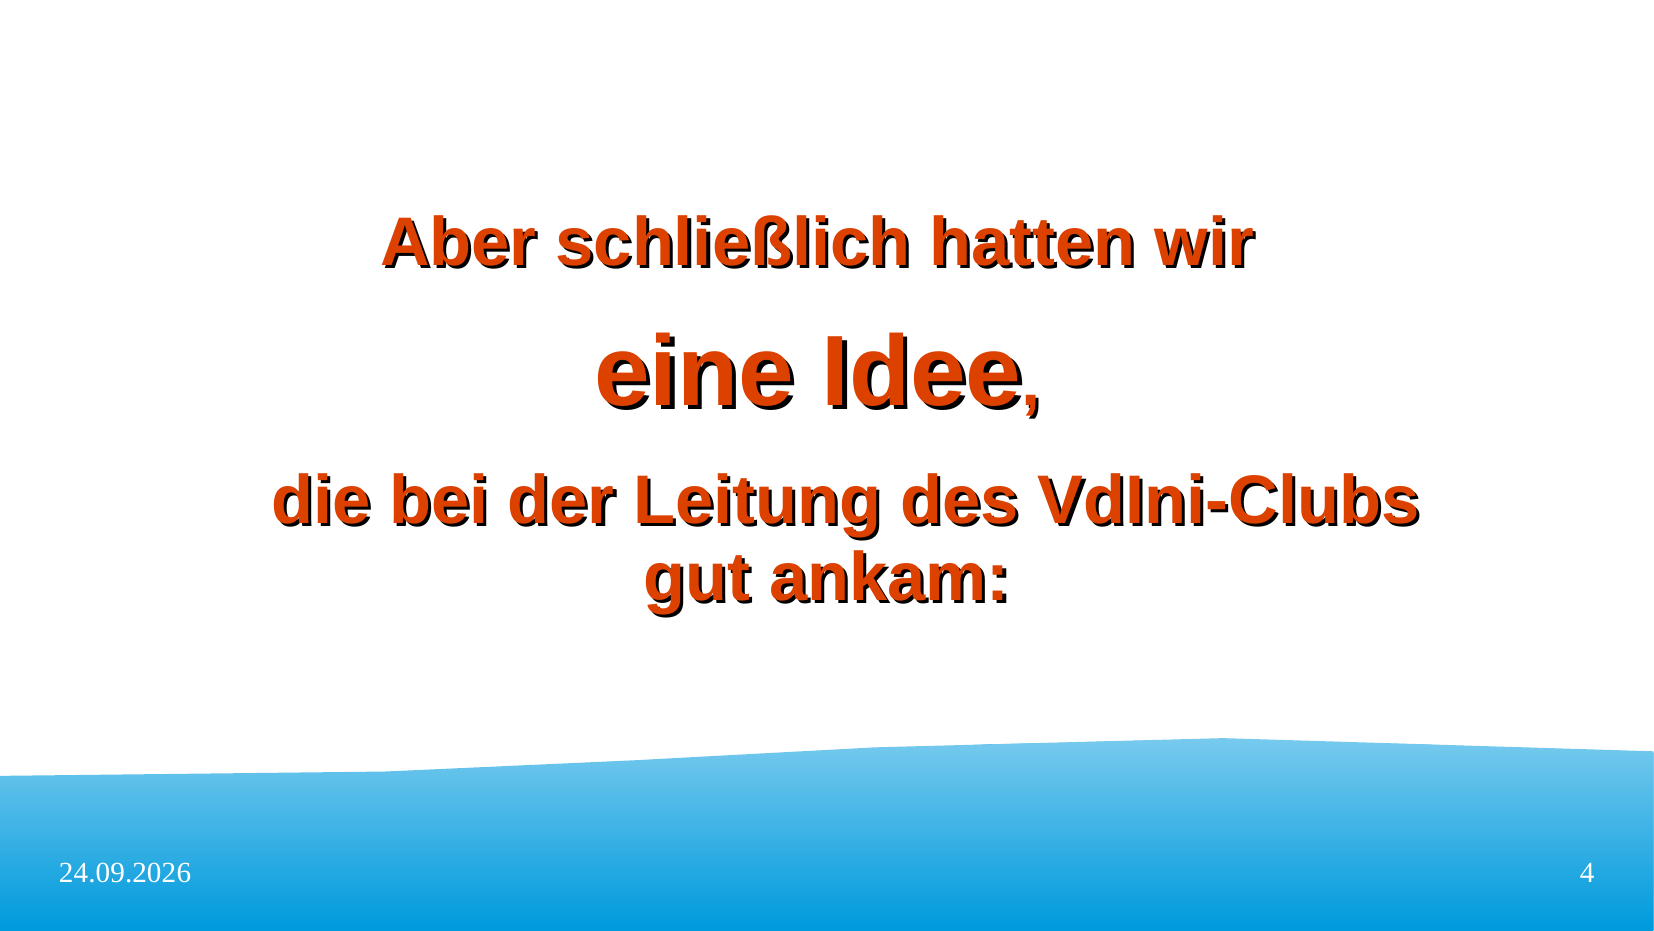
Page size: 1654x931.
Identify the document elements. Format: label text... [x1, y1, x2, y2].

title Aber schließlich hatten wir eine Idee, die bei der Leitung des VdIni-Clubs gut ankam: [59, 147, 1595, 670]
